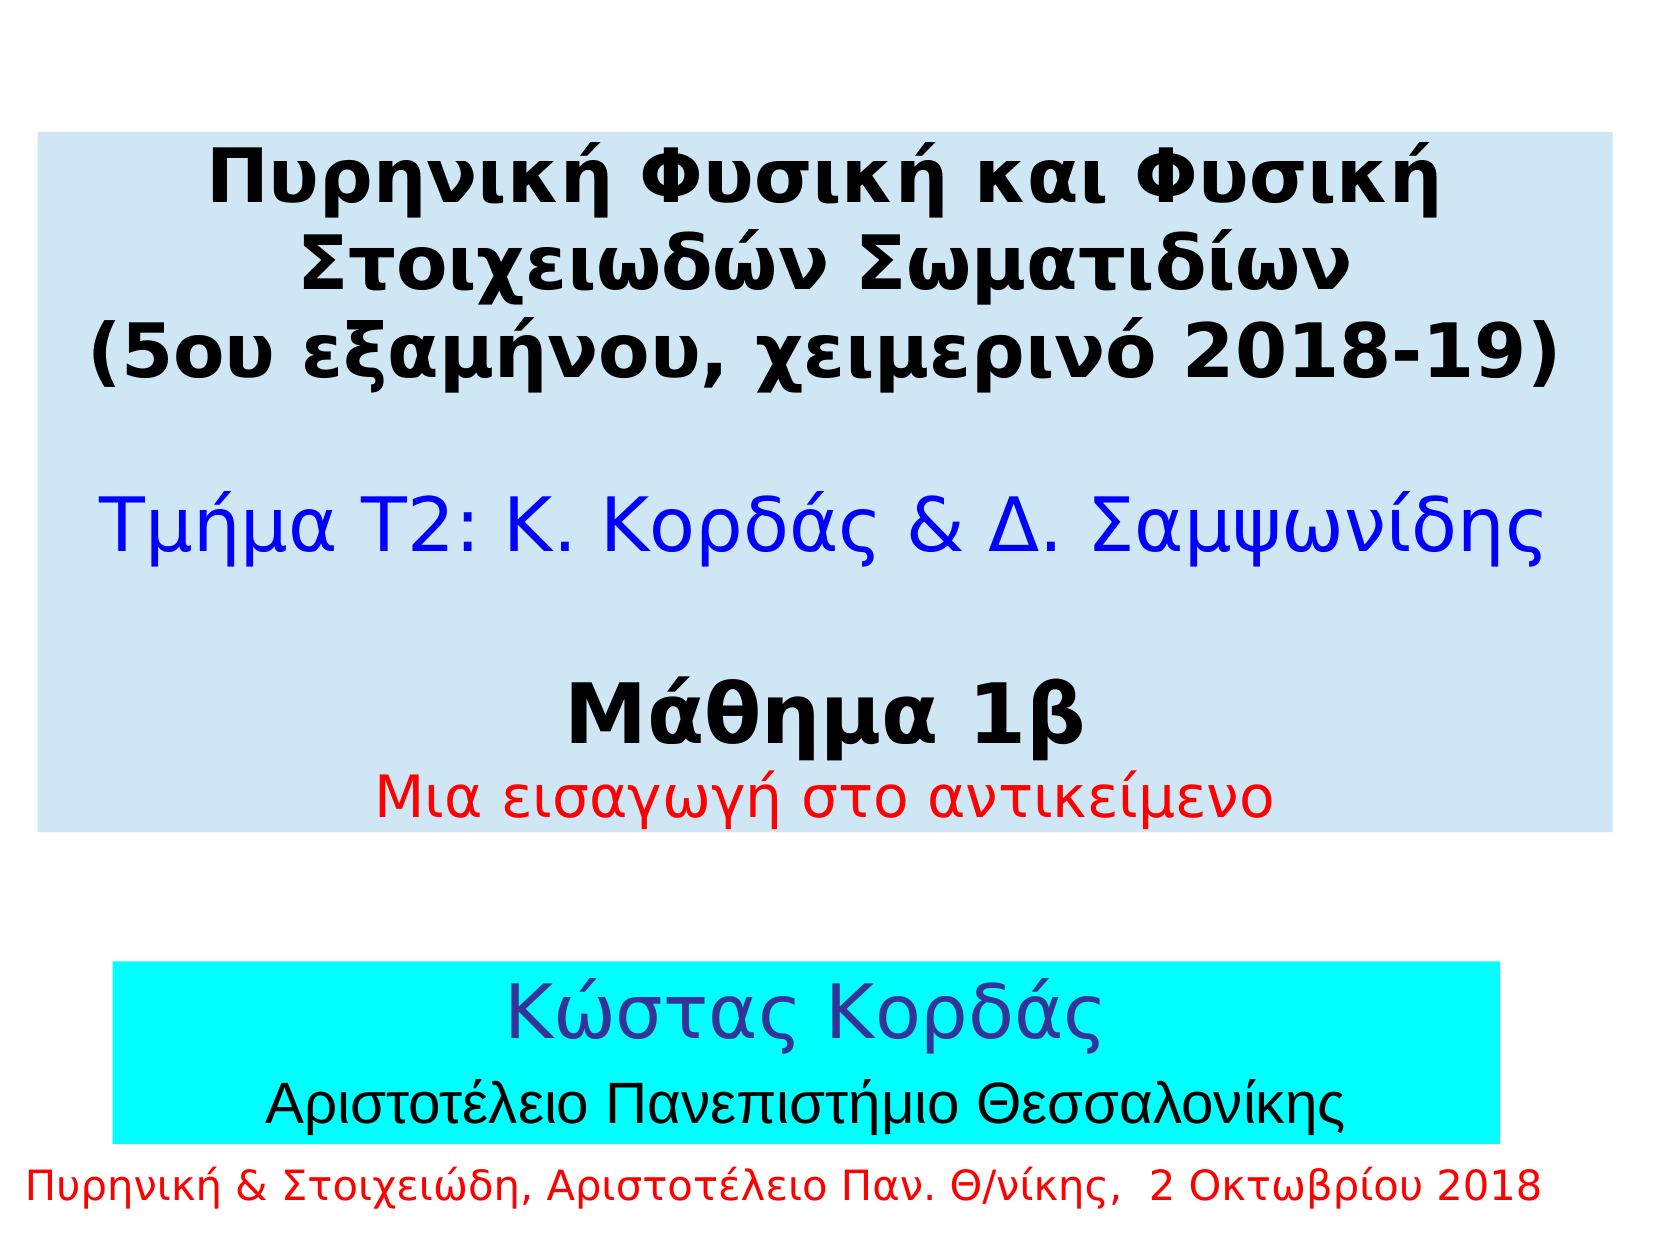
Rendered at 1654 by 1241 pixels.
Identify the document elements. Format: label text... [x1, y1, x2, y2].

text_box Πυρηνική & Στοιχειώδη, Αριστοτέλειο Παν. Θ/νίκης, 2 Οκτωβρίου 2018 [10, 1154, 1559, 1219]
text_box Κώστας Κορδάς Αριστοτέλειο Πανεπιστήμιο Θεσσαλονίκης [112, 961, 1501, 1145]
title Πυρηνική Φυσική και Φυσική Στοιχειωδών Σωματιδίων (5ου εξαμήνου, χειμερινό 2018-19) Τμήμα T2: Κ. Κορδάς & Δ. Σαμψωνίδης Μάθημα 1β Μια εισαγωγή στο αντικείμενο [37, 131, 1613, 833]
